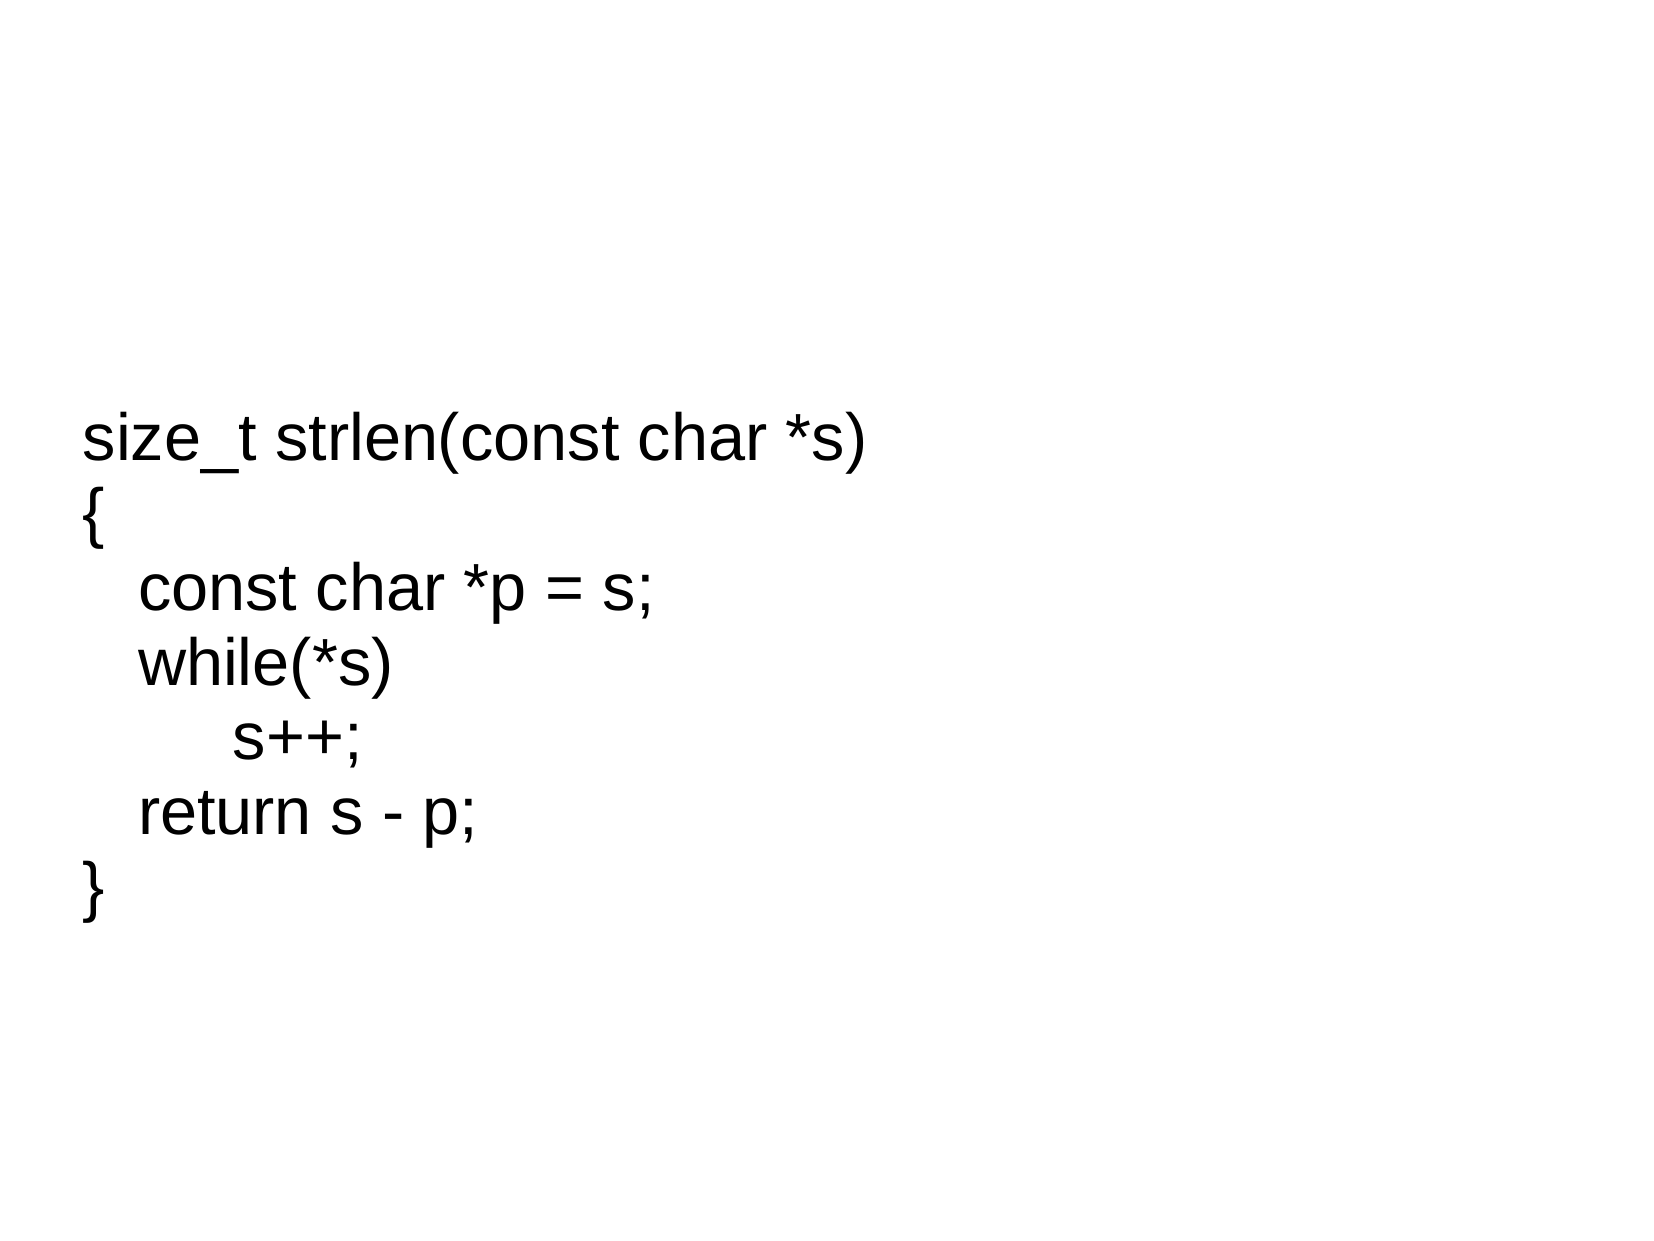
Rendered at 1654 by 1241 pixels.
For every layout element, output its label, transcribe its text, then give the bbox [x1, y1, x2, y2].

text_box size_t strlen(const char *s) { const char *p = s; while(*s) s++; return s - p; } [82, 297, 1571, 1102]
